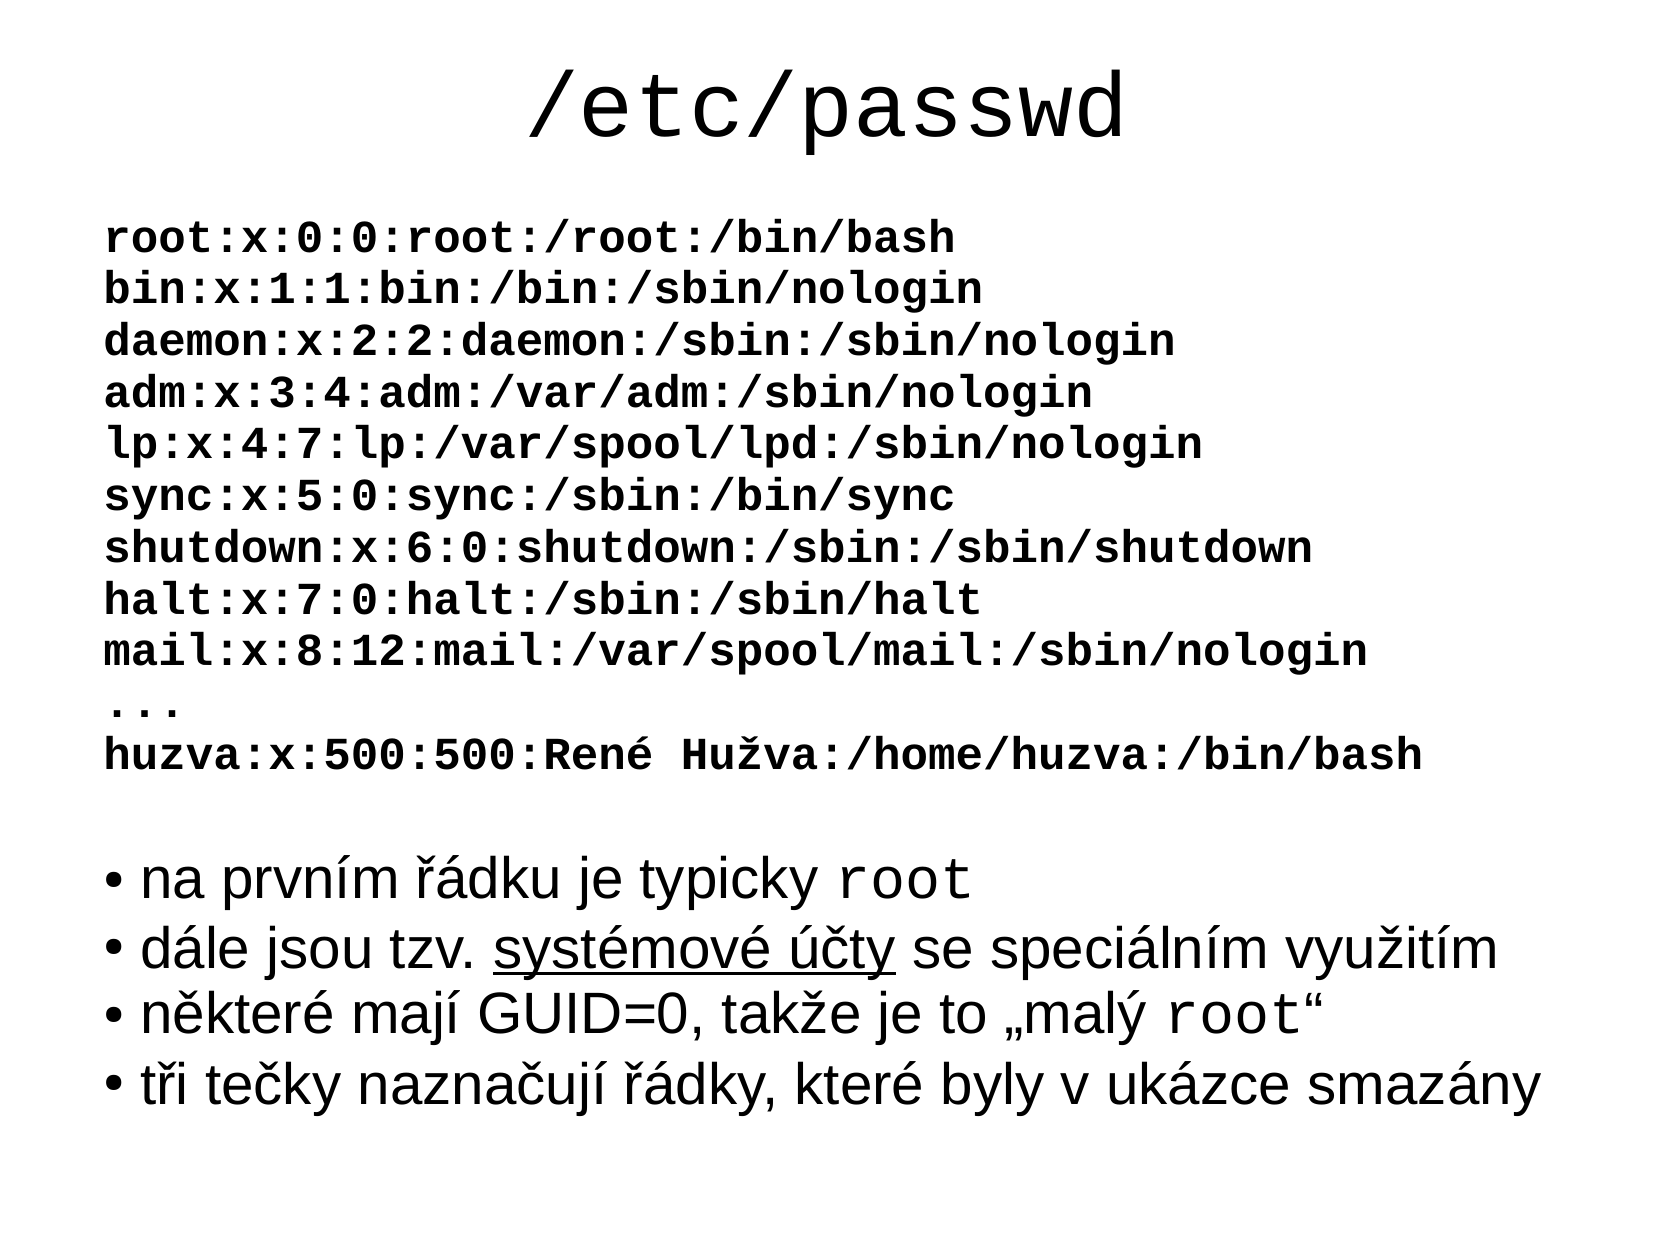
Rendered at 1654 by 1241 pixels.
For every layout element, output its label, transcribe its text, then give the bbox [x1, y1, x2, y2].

text_box root:x:0:0:root:/root:/bin/bash bin:x:1:1:bin:/bin:/sbin/nologin daemon:x:2:2:daemon:/sbin:/sbin/nologin adm:x:3:4:adm:/var/adm:/sbin/nologin lp:x:4:7:lp:/var/spool/lpd:/sbin/nologin sync:x:5:0:sync:/sbin:/bin/sync shutdown:x:6:0:shutdown:/sbin:/sbin/shutdown halt:x:7:0:halt:/sbin:/sbin/halt mail:x:8:12:mail:/var/spool/mail:/sbin/nologin ... huzva:x:500:500:René Hužva:/home/huzva:/bin/bash [88, 206, 1565, 834]
text_box na prvním řádku je typicky root dále jsou tzv. systémové účty se speciálním využitím některé mají GUID=0, takže je to „malý root“ tři tečky naznačují řádky, které byly v ukázce smazány [88, 838, 1565, 1124]
title /etc/passwd [82, 15, 1571, 208]
